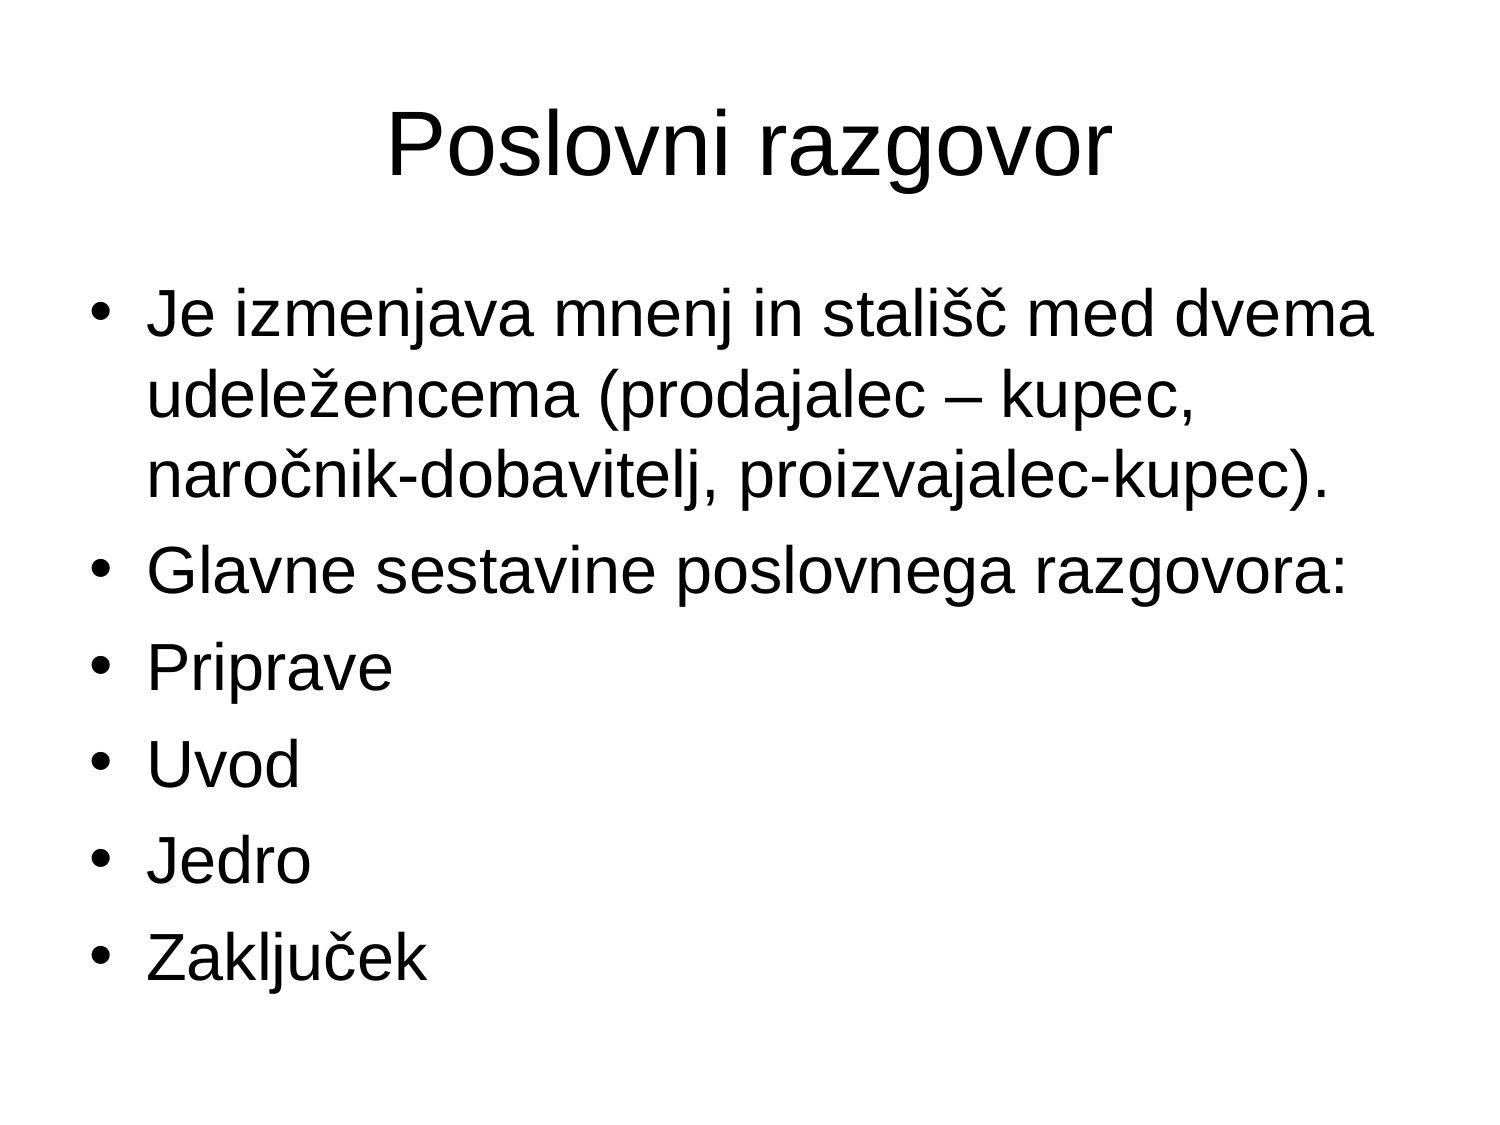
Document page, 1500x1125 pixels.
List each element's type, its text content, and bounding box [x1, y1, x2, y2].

title Poslovni razgovor [75, 45, 1426, 233]
list Je izmenjava mnenj in stališč med dvema udeležencema (prodajalec – kupec, naročnik-dobavitelj, proizvajalec-kupec). Glavne sestavine poslovnega razgovora: Priprave Uvod Jedro Zaključek [75, 262, 1426, 1006]
